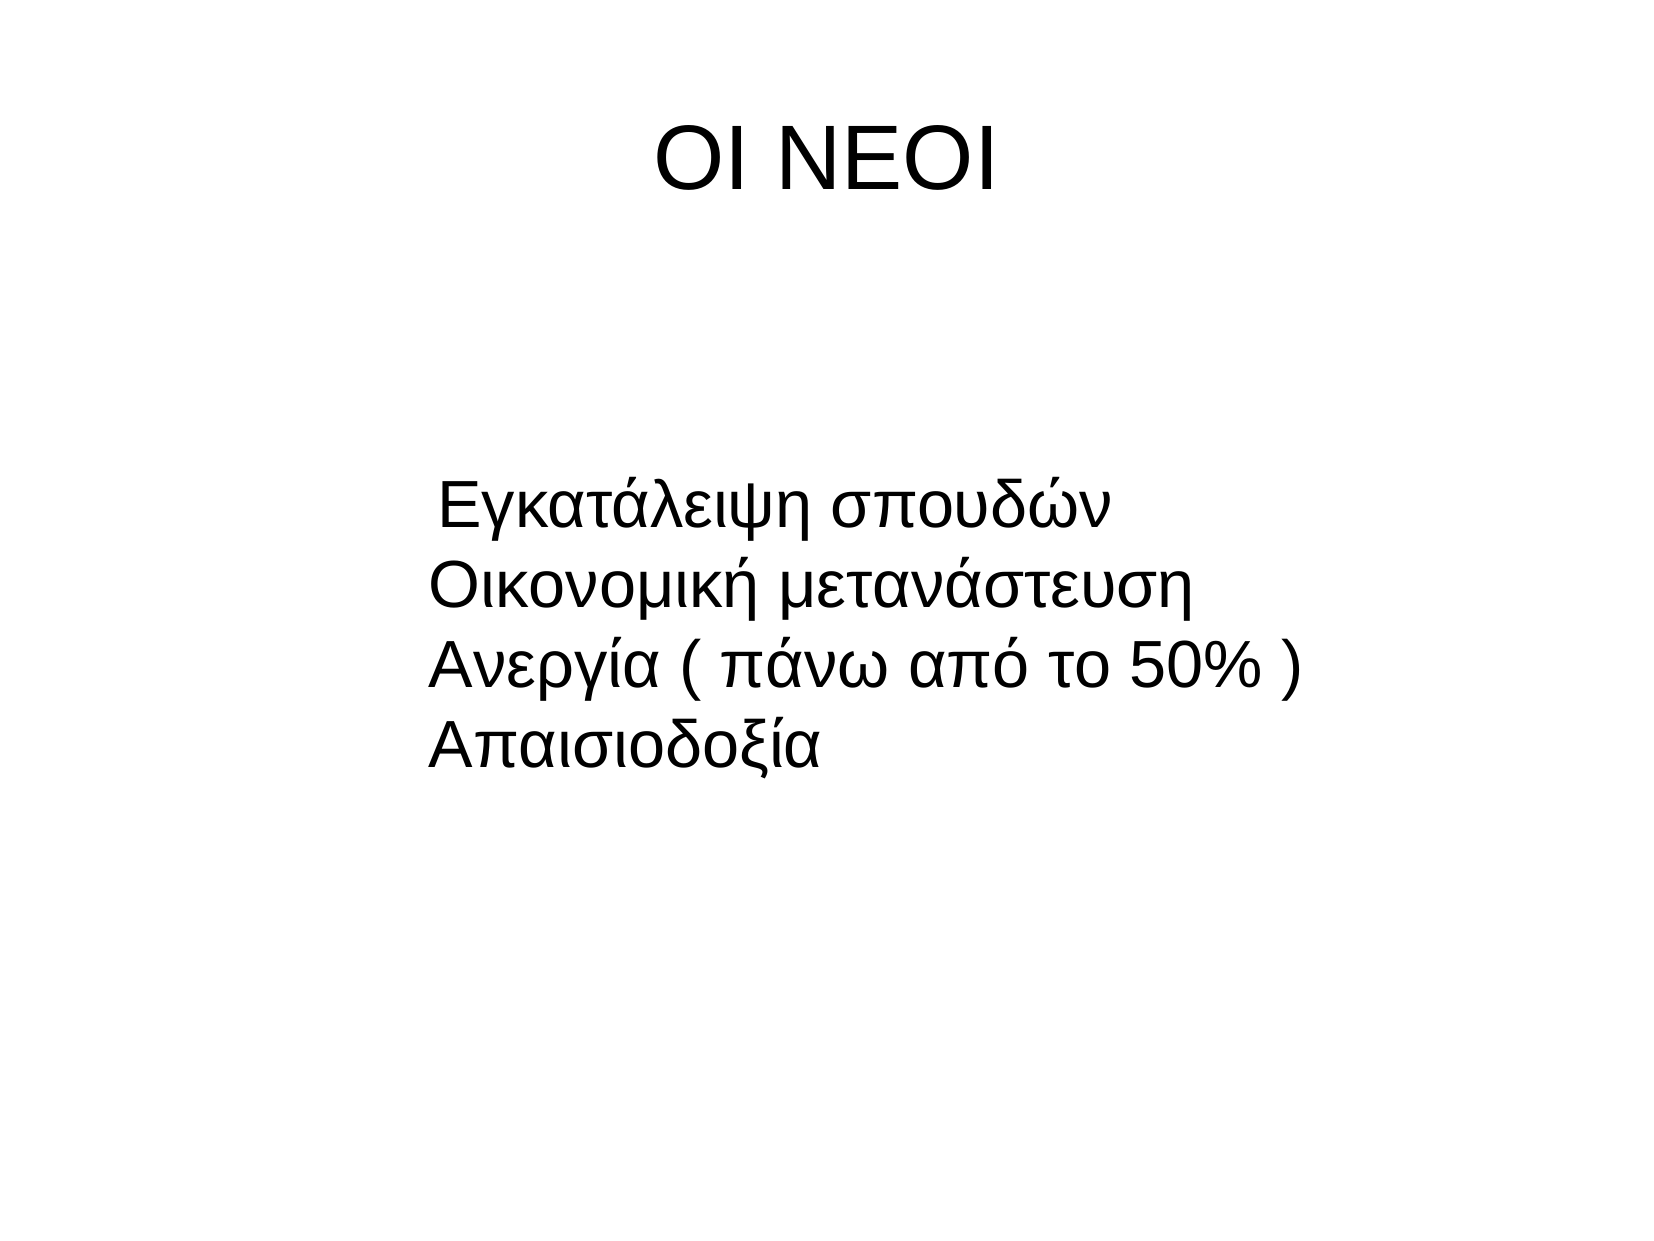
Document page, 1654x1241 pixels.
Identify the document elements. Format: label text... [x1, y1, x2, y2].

text_box Εγκατάλειψη σπουδών Οικονομική μετανάστευση Ανεργία ( πάνω από το 50% ) Απαισιοδοξία [414, 453, 1547, 913]
title ΟΙ ΝΕΟΙ [82, 49, 1571, 257]
